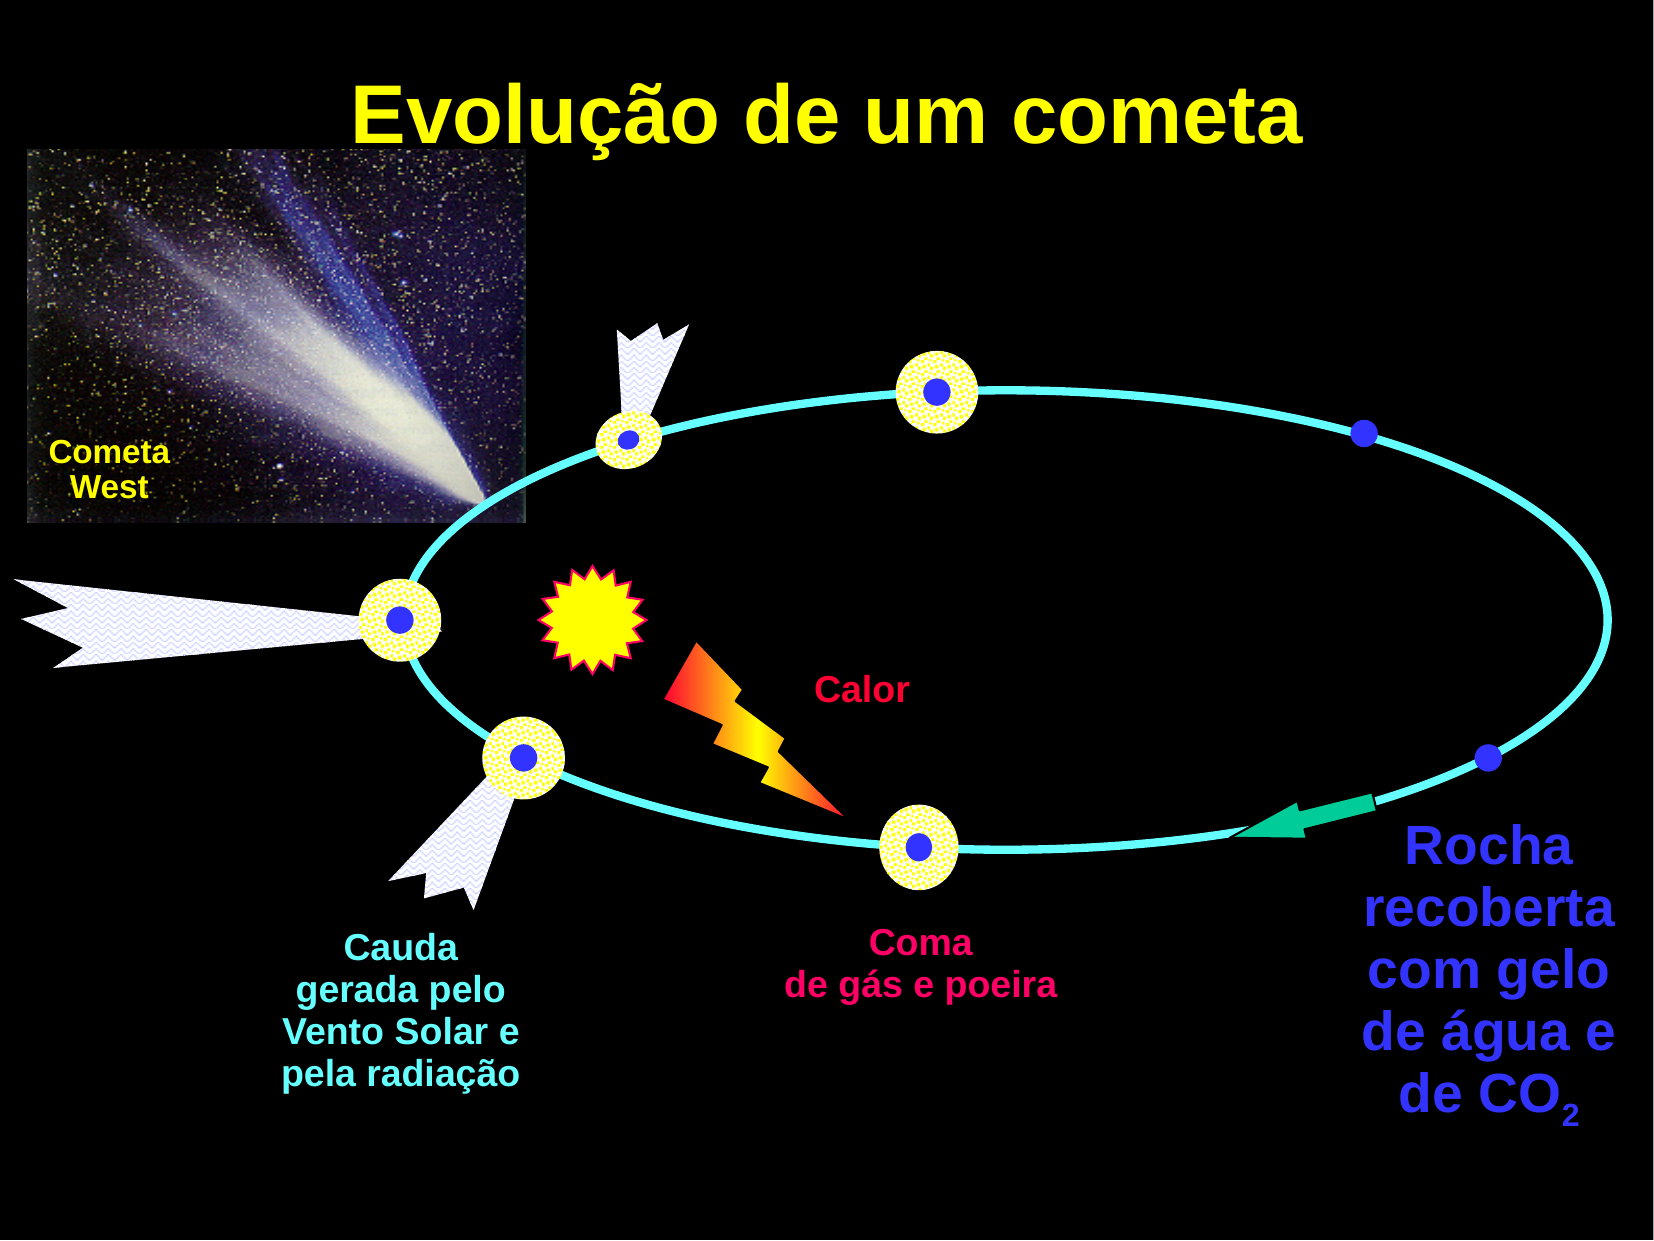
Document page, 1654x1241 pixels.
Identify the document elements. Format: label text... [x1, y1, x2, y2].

text_box [662, 640, 850, 820]
text_box [538, 566, 647, 675]
picture [468, 487, 526, 524]
text_box Calor [798, 662, 926, 718]
text_box [895, 350, 979, 434]
text_box [13, 578, 442, 668]
text_box Rocha recoberta com gelo de água e de CO2 [1346, 810, 1632, 1141]
text_box Cauda gerada pelo Vento Solar e pela radiação [265, 920, 536, 1102]
text_box Cometa West [13, 427, 206, 514]
text_box Coma de gás e poeira [769, 915, 1073, 1013]
title Evolução de um cometa [124, 13, 1530, 221]
picture [27, 149, 526, 524]
text_box [595, 323, 690, 470]
text_box [1475, 745, 1501, 771]
text_box [879, 804, 959, 891]
text_box [1351, 420, 1377, 447]
text_box [388, 716, 565, 911]
